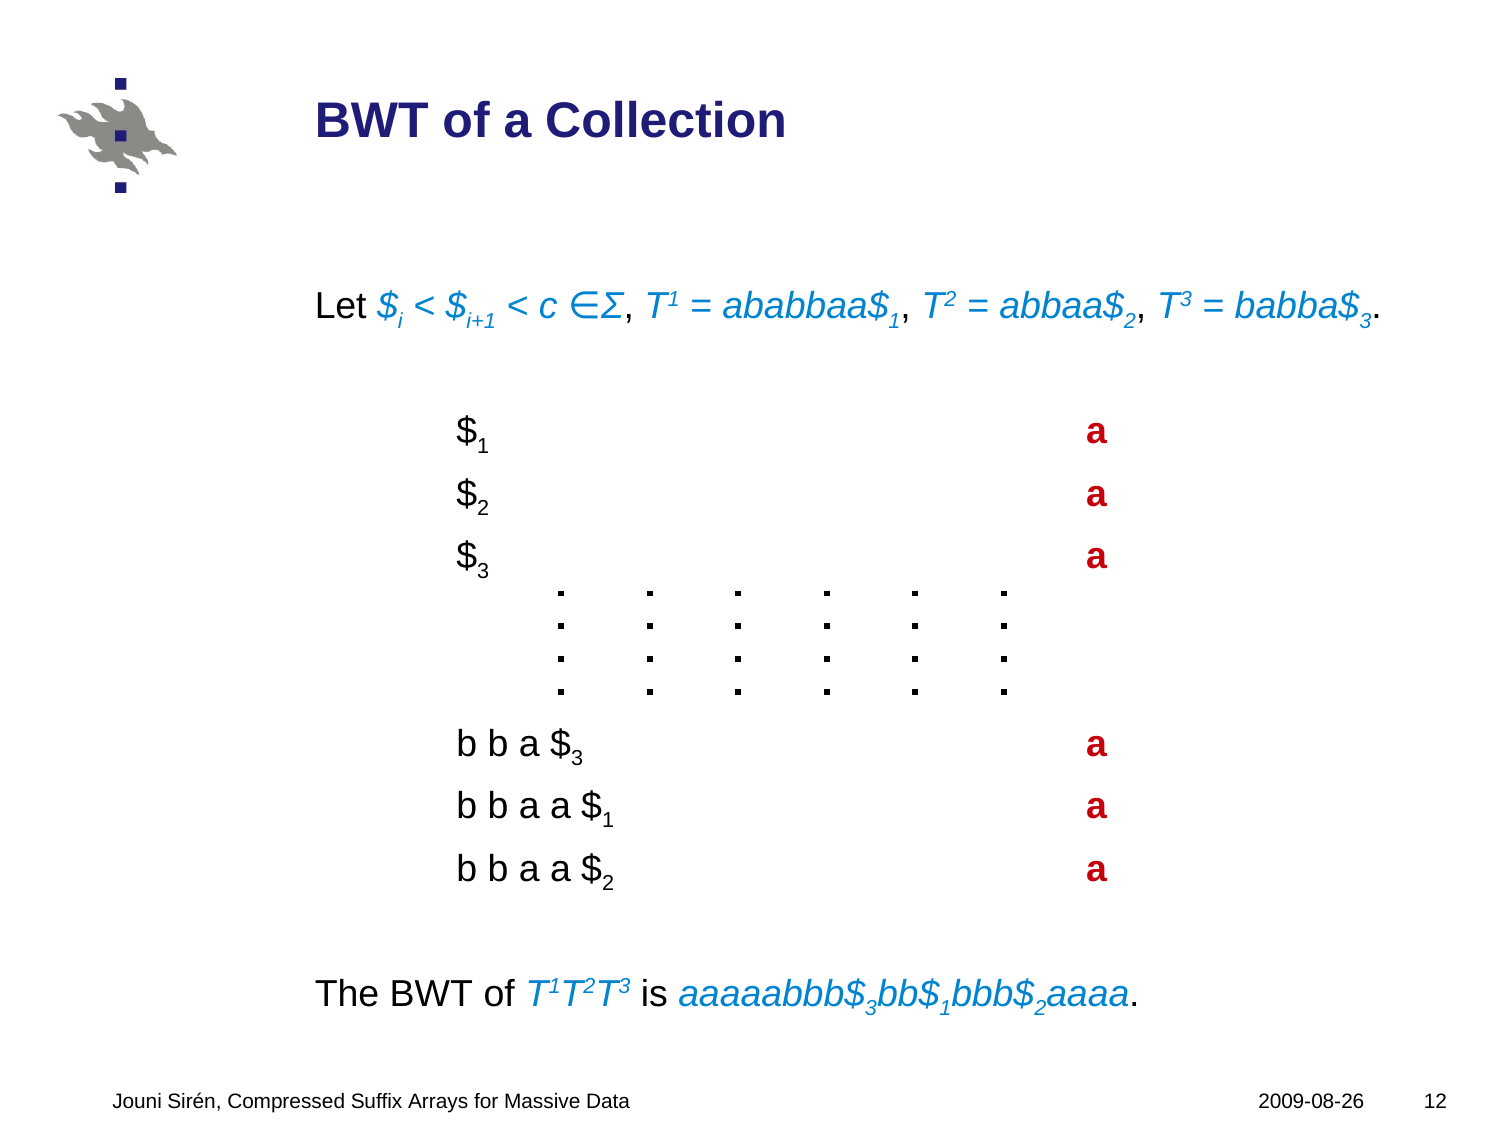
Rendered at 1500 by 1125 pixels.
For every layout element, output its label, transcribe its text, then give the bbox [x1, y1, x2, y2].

picture [57, 78, 177, 193]
title BWT of a Collection [299, 17, 1450, 216]
list Let $i < $i+1 < c ∈Σ, T1 = ababbaa$1, T2 = abbaa$2, T3 = babba$3. $1 a b b a a $2 b a b b a $3 a b a b b a a $2 b a b b a $3 a b a b b a a $1 a b b a a $3 a b a b b a a $1 a b b a a $2 b a b b a b b a $3 a b a b b a a $1 a b b a a $2 b a b b a a $1 a b b a a $2 b a b b a $3 a b a b b a a $2 b a b b a $3 a b a b b a a $1 a The BWT of T1T2T3 is aaaaabbb$3bb$1bbb$2aaaa. [299, 262, 1450, 1091]
